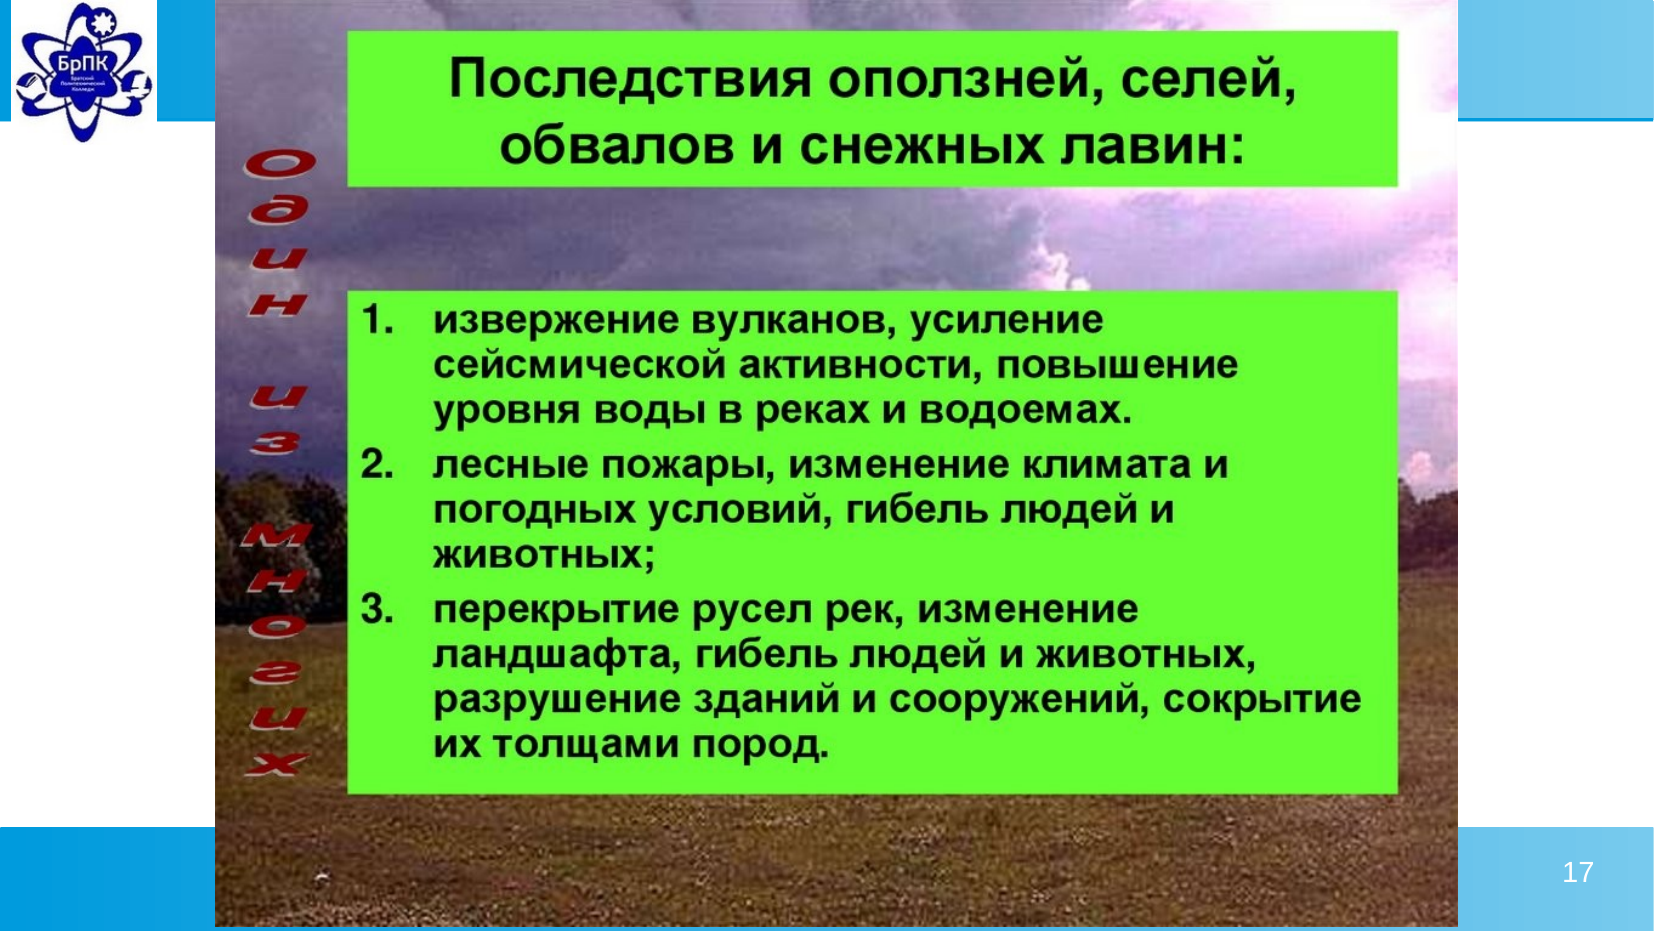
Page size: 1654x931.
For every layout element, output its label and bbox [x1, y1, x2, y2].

picture [215, 0, 1458, 927]
picture [11, 0, 157, 145]
